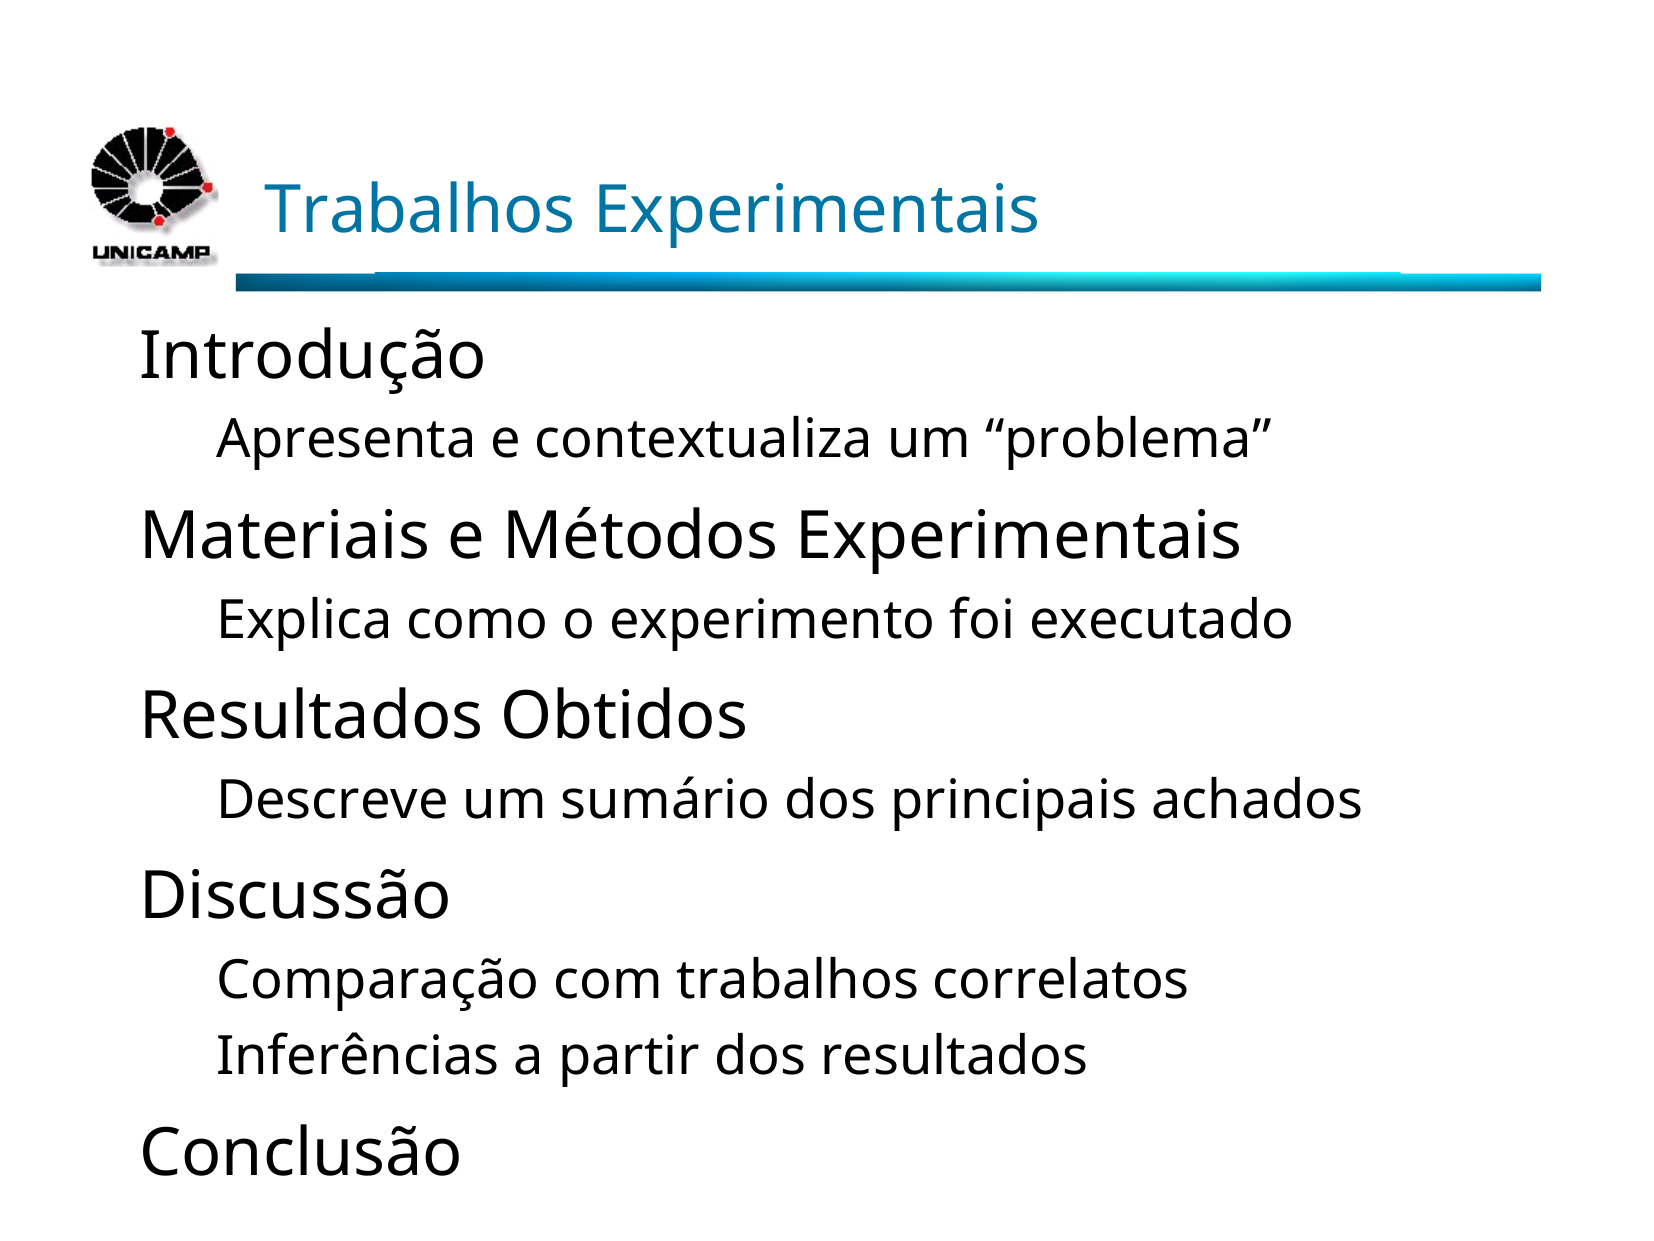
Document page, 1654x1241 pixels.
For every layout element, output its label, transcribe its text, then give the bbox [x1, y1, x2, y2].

picture [125, 272, 1654, 295]
list Introdução Apresenta e contextualiza um “problema” Materiais e Métodos Experimentais Explica como o experimento foi executado Resultados Obtidos Descreve um sumário dos principais achados Discussão Comparação com trabalhos correlatos Inferências a partir dos resultados Conclusão [121, 309, 1534, 1182]
title Trabalhos Experimentais [264, 42, 1534, 250]
